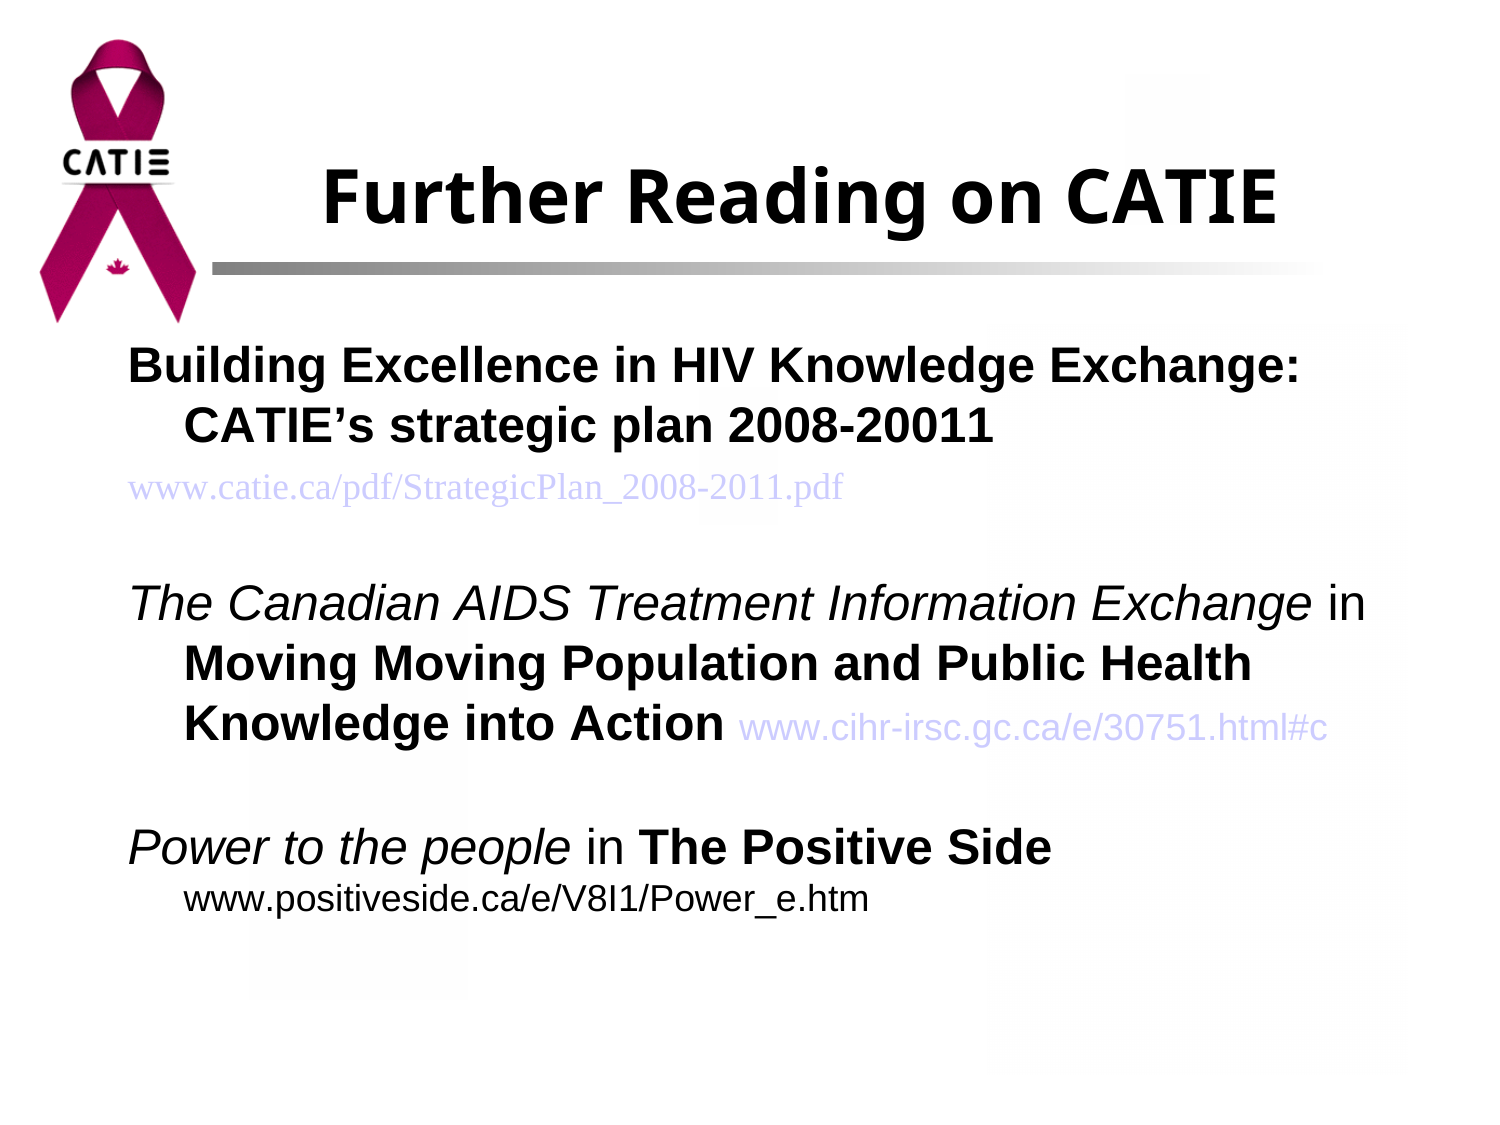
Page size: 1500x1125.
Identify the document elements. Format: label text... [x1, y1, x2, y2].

title Further Reading on CATIE [212, 99, 1388, 288]
list Building Excellence in HIV Knowledge Exchange: CATIE’s strategic plan 2008-20011 www.catie.ca/pdf/StrategicPlan_2008-2011.pdf The Canadian AIDS Treatment Information Exchange in Moving Moving Population and Public Health Knowledge into Action www.cihr-irsc.gc.ca/e/30751.html#c Power to the people in The Positive Side www.positiveside.ca/e/V8I1/Power_e.htm [112, 324, 1388, 1001]
picture [37, 37, 198, 325]
